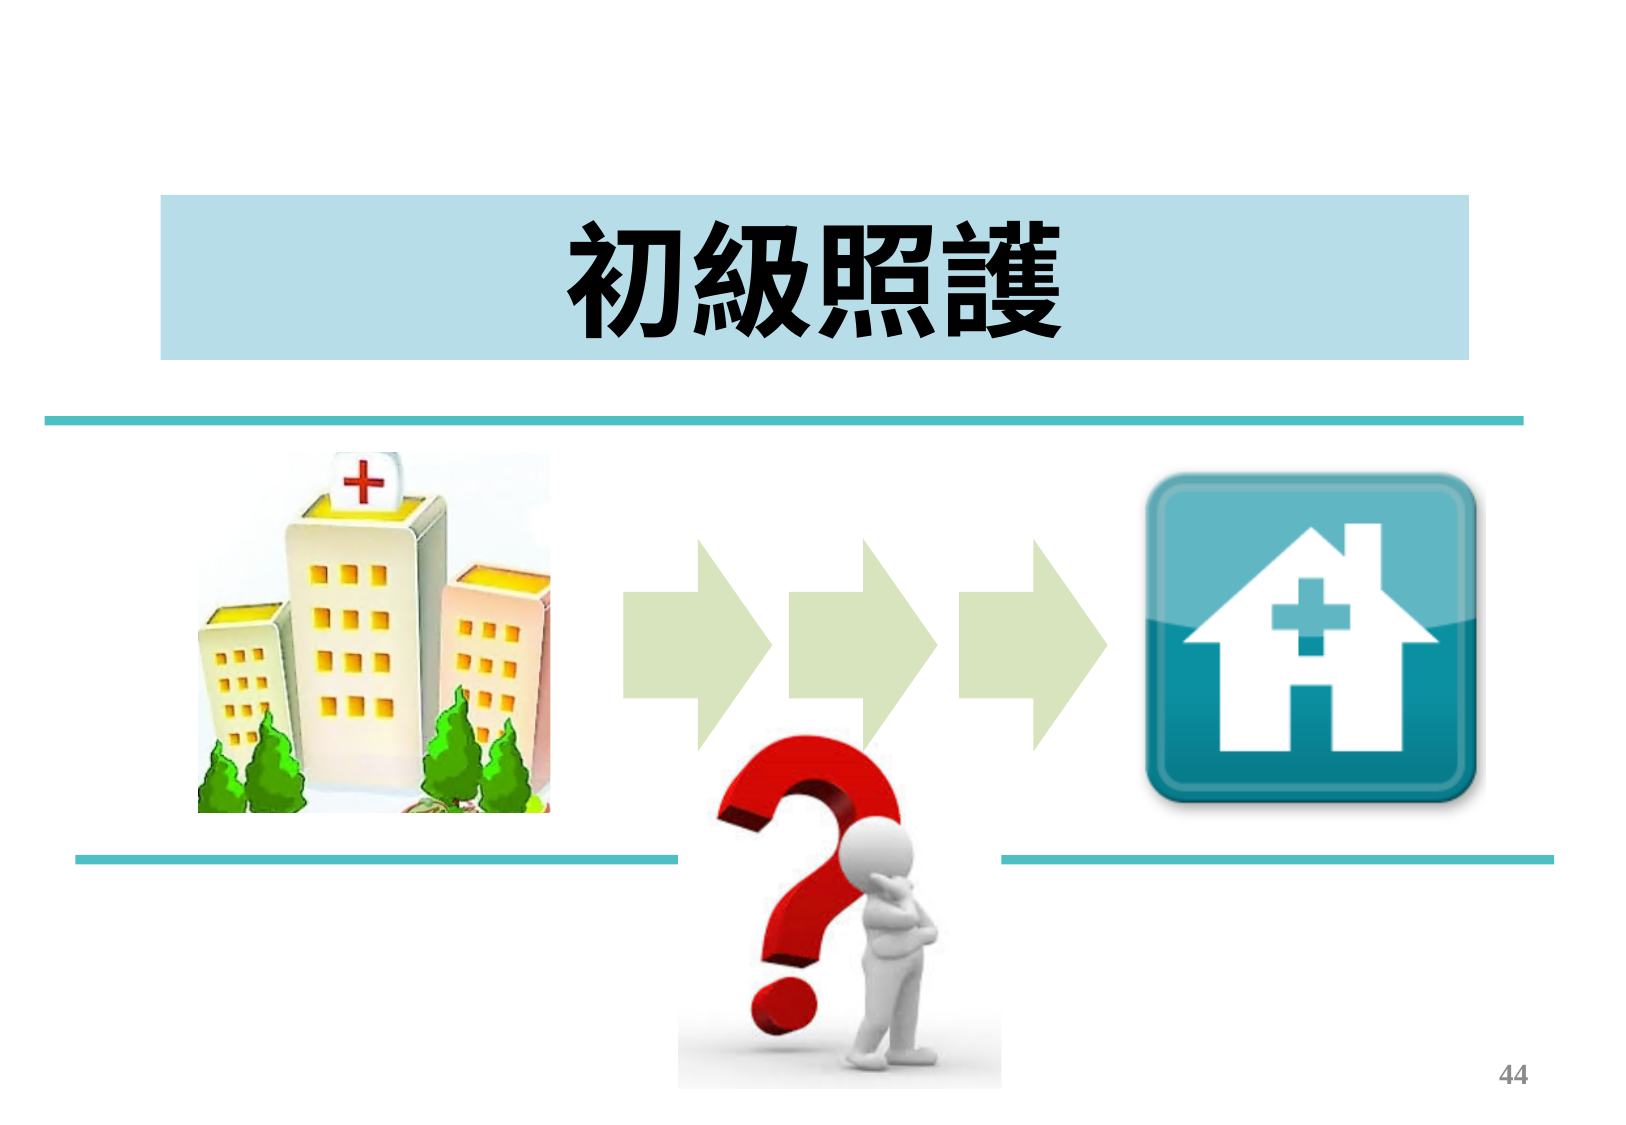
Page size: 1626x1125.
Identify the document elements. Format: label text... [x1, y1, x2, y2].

text_box [623, 538, 773, 752]
text_box 初級照護 [160, 194, 1469, 360]
text_box [788, 538, 938, 752]
slide_number <編號> [1164, 1042, 1544, 1103]
picture [678, 727, 1002, 1089]
picture [1131, 456, 1486, 830]
picture [198, 452, 551, 813]
text_box [958, 538, 1108, 752]
